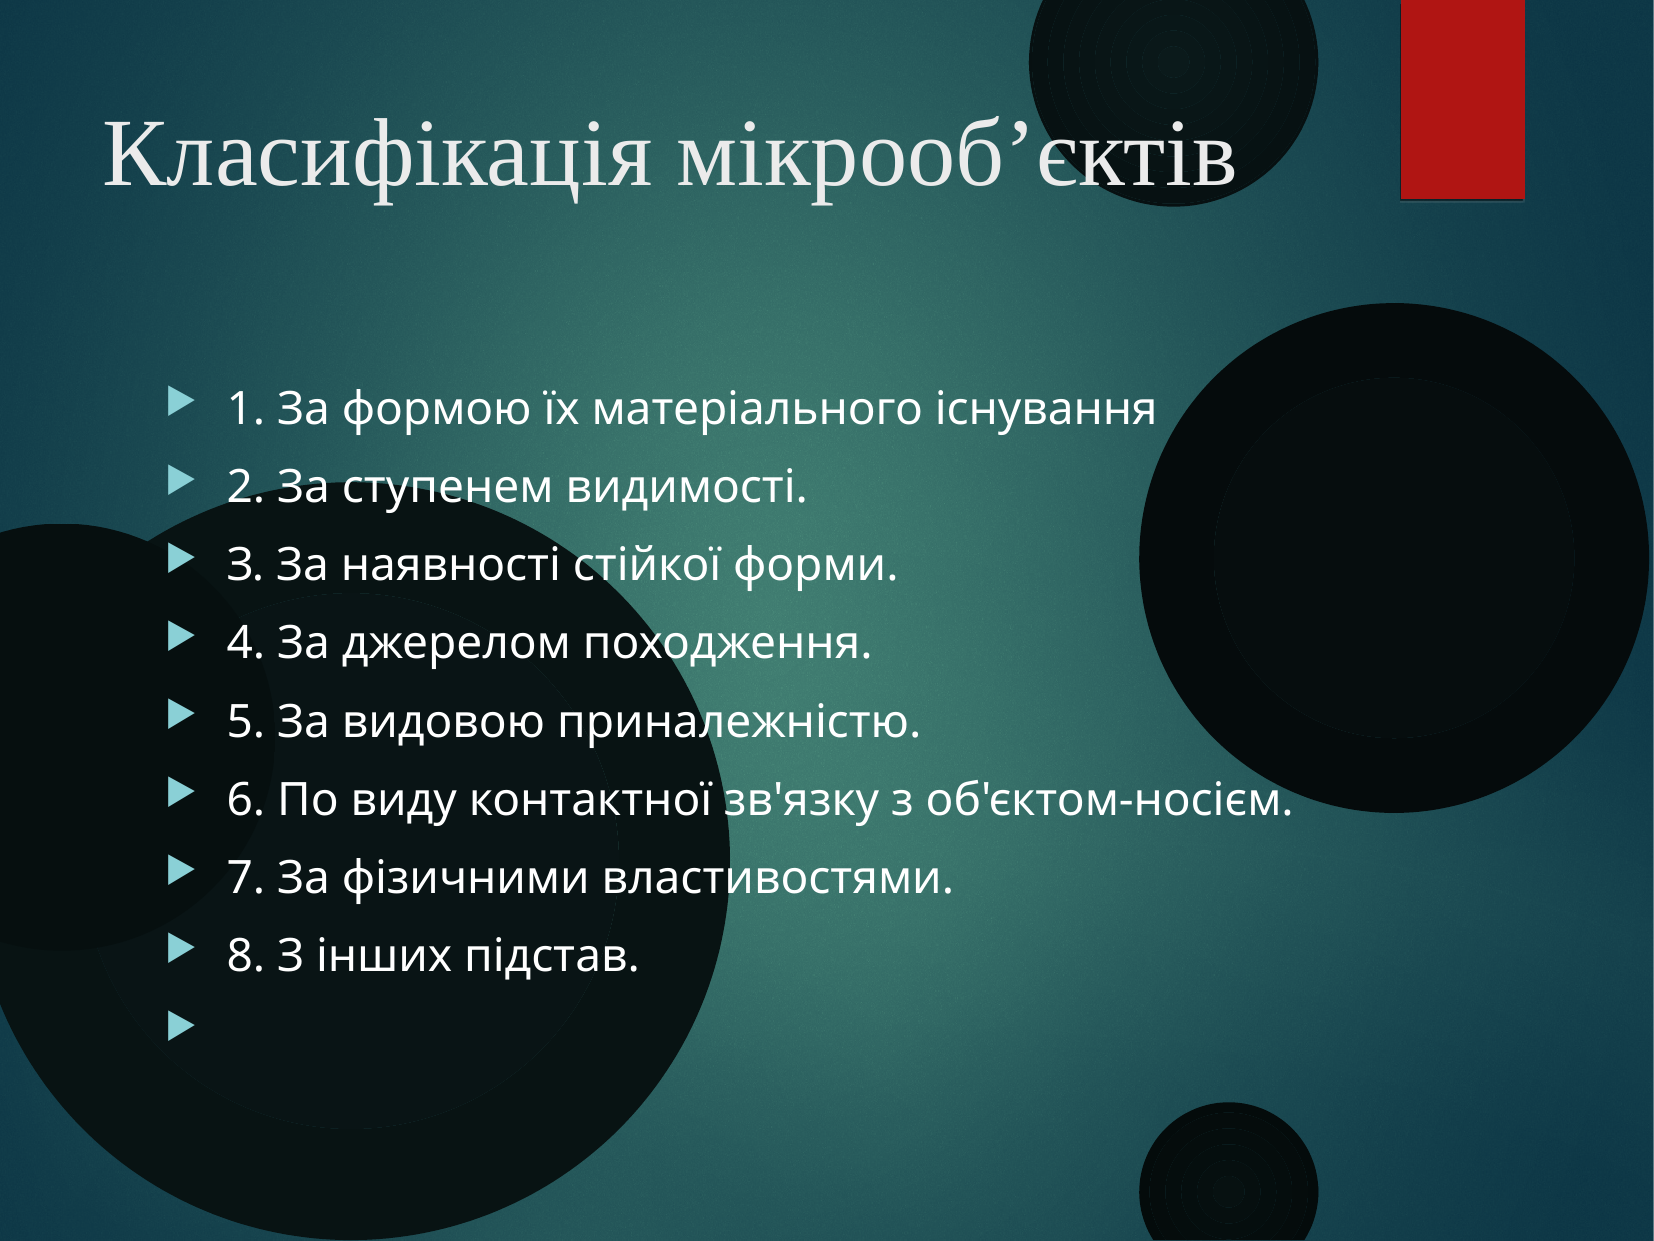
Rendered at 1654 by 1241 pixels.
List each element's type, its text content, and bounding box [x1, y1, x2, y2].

title Класифікація мікрооб’єктів [87, 81, 1364, 336]
list 1. За формою їх матеріального існування 2. За ступенем видимості. З. За наявності стійкої форми. 4. За джерелом походження. 5. За видовою приналежністю. 6. По виду контактної зв'язку з об'єктом-носієм. 7. За фізичними властивостями. 8. З інших підстав. [149, 371, 1364, 1130]
